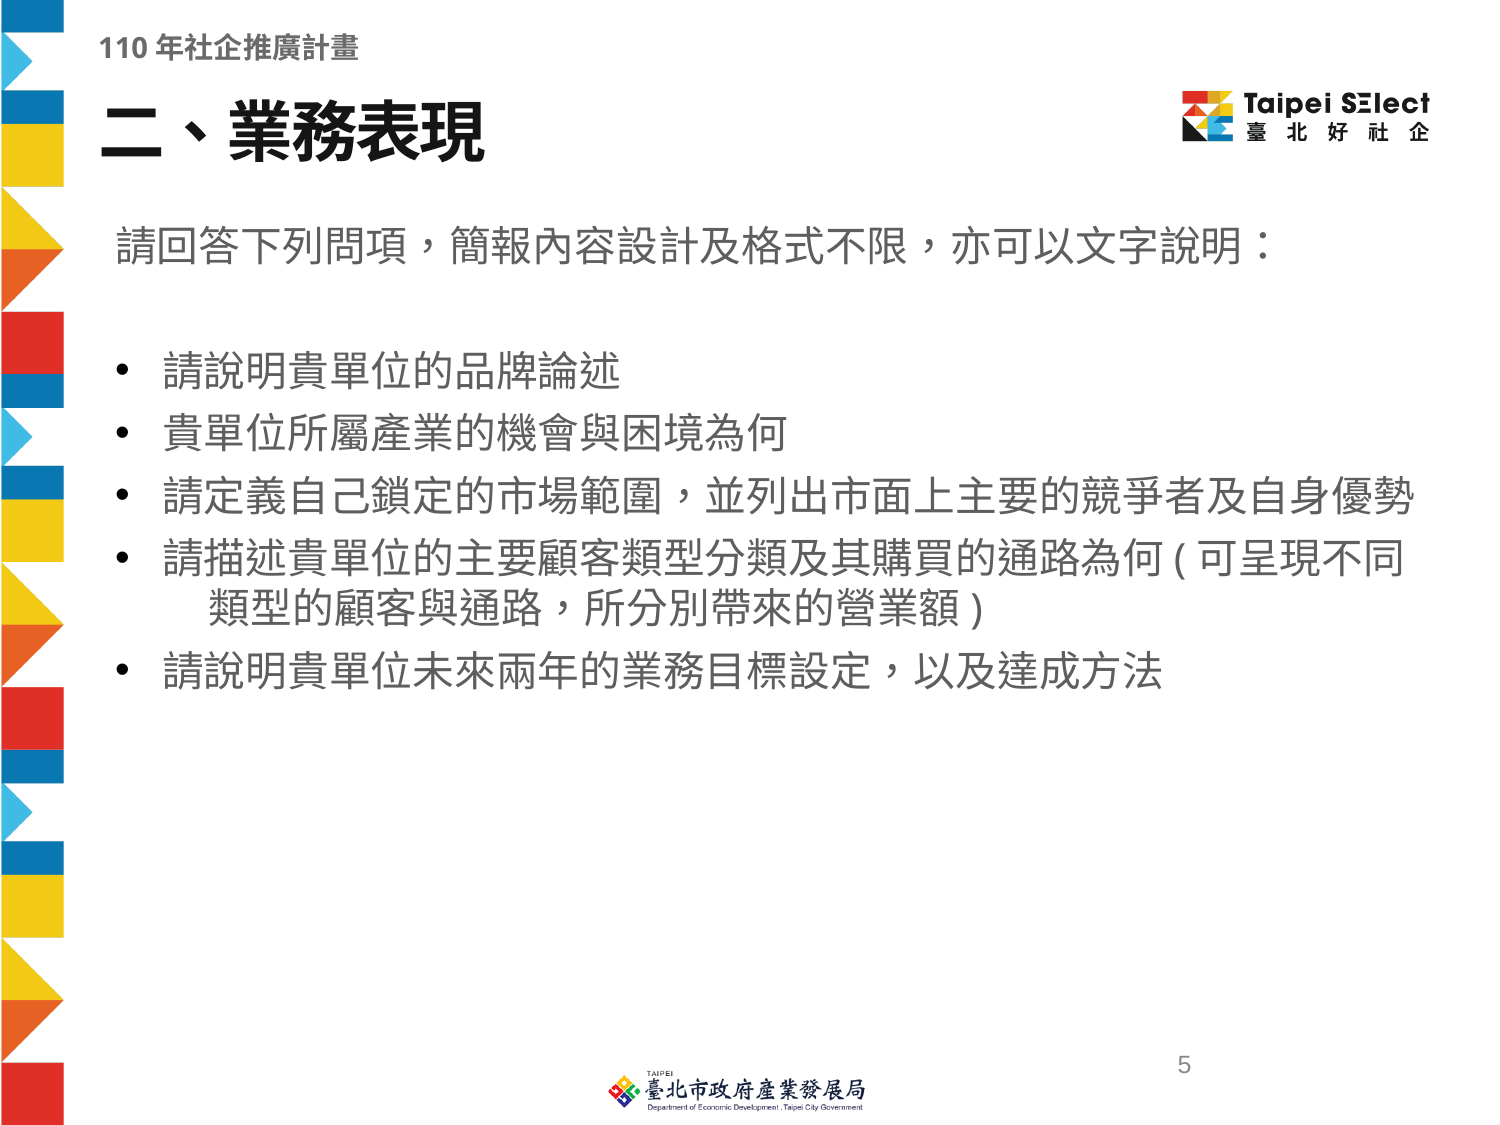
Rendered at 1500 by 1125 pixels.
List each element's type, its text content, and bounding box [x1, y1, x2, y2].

text_box 5 [1162, 1040, 1500, 1101]
title 二、業務表現 [83, 81, 1109, 146]
text_box 請回答下列問項，簡報內容設計及格式不限，亦可以文字說明： 請說明貴單位的品牌論述 貴單位所屬產業的機會與困境為何 請定義自己鎖定的市場範圍，並列出市面上主要的競爭者及自身優勢 請描述貴單位的主要顧客類型分類及其購買的通路為何(可呈現不同類型的顧客與通路，所分別帶來的營業額) 請說明貴單位未來兩年的業務目標設定，以及達成方法 [106, 210, 1452, 1013]
